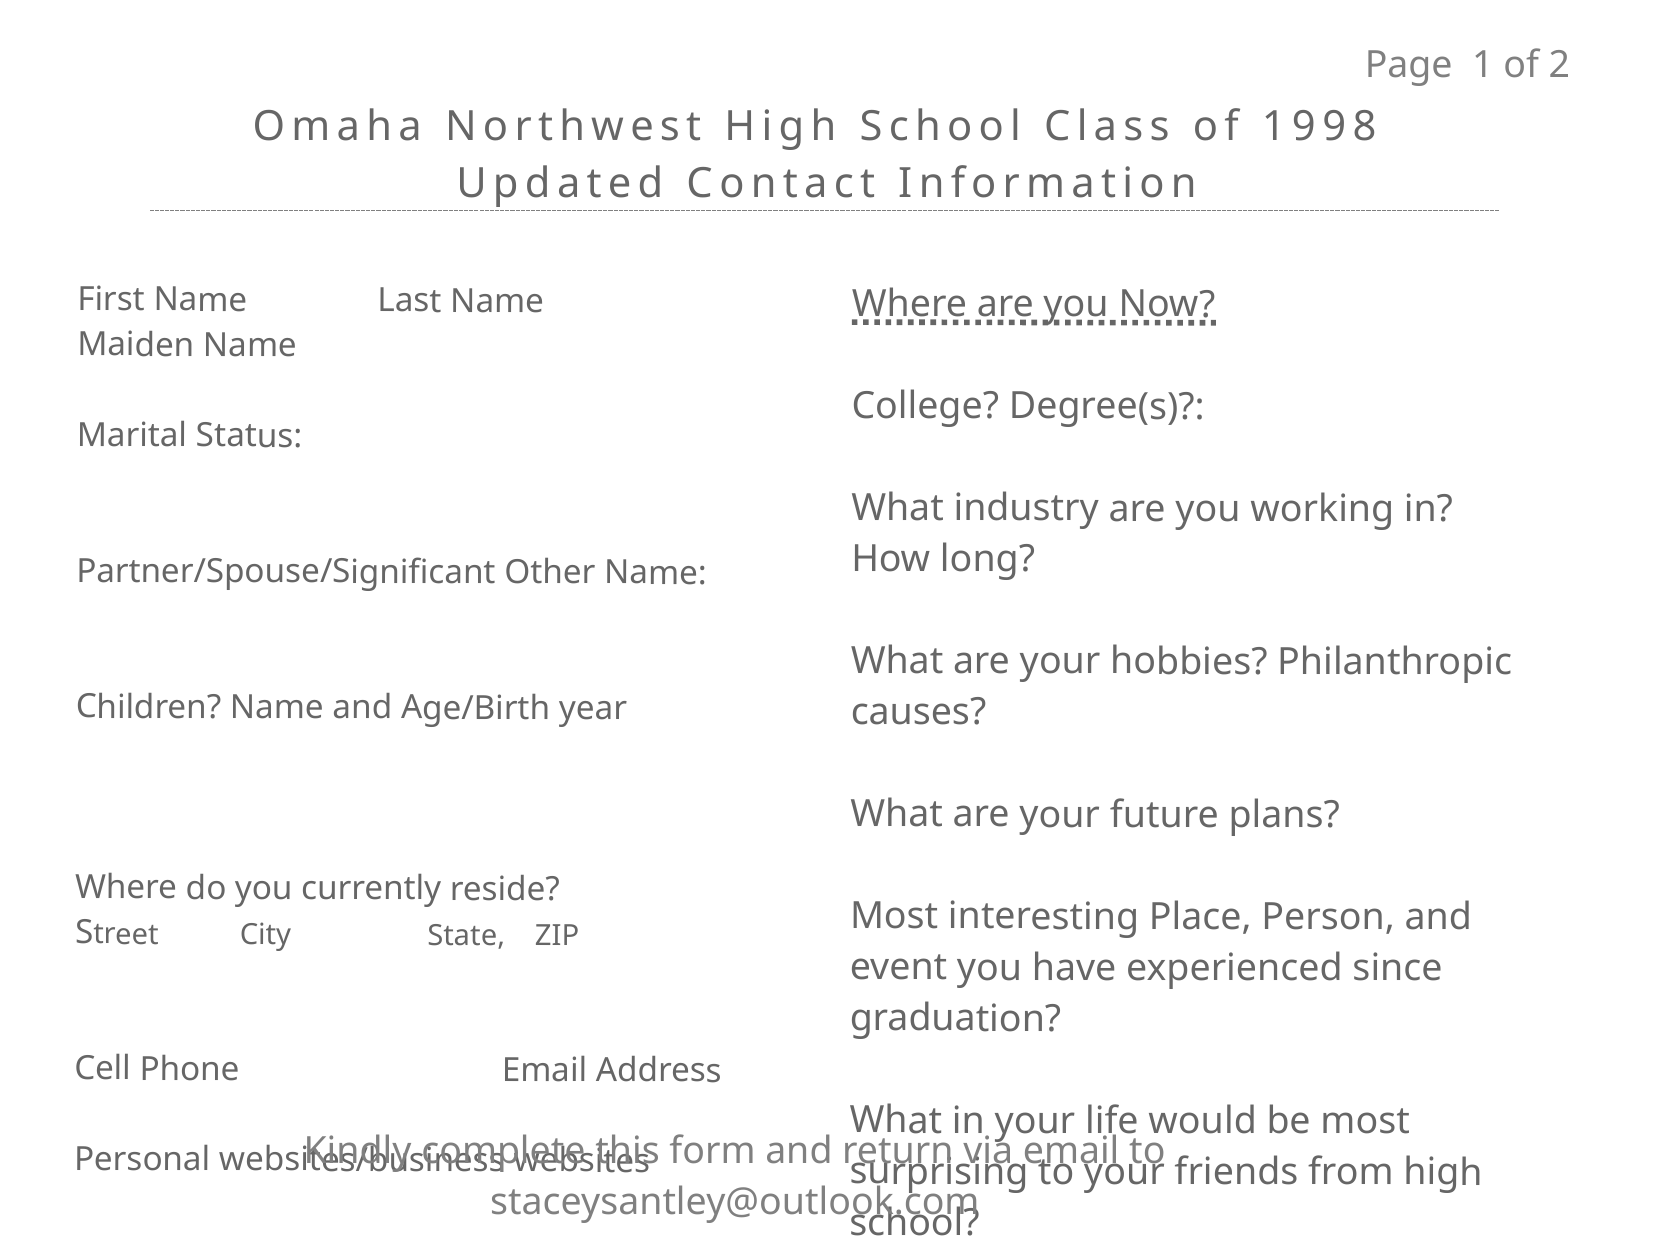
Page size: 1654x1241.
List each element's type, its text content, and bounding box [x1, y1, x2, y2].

text_box Page 1 of 2 [1350, 30, 1606, 90]
text_box Kindly complete this form and return via email to staceysantley@outlook.com [165, 1116, 1306, 1221]
text_box First Name Last Name Maiden Name Marital Status: Partner/Spouse/Significant Other Name: Children? Name and Age/Birth year Where do you currently reside? Street City State, ZIP Cell Phone Email Address Personal websites/business websites [59, 267, 796, 1123]
title Omaha Northwest High School Class of 1998 Updated Contact Information [82, 49, 1571, 257]
text_box Where are you Now? College? Degree(s)?: What industry are you working in? How long? What are your hobbies? Philanthropic causes? What are your future plans? Most interesting Place, Person, and event you have experienced since graduation? What in your life would be most surprising to your friends from high school? Anything else we'd want to know?! [834, 269, 1551, 1122]
